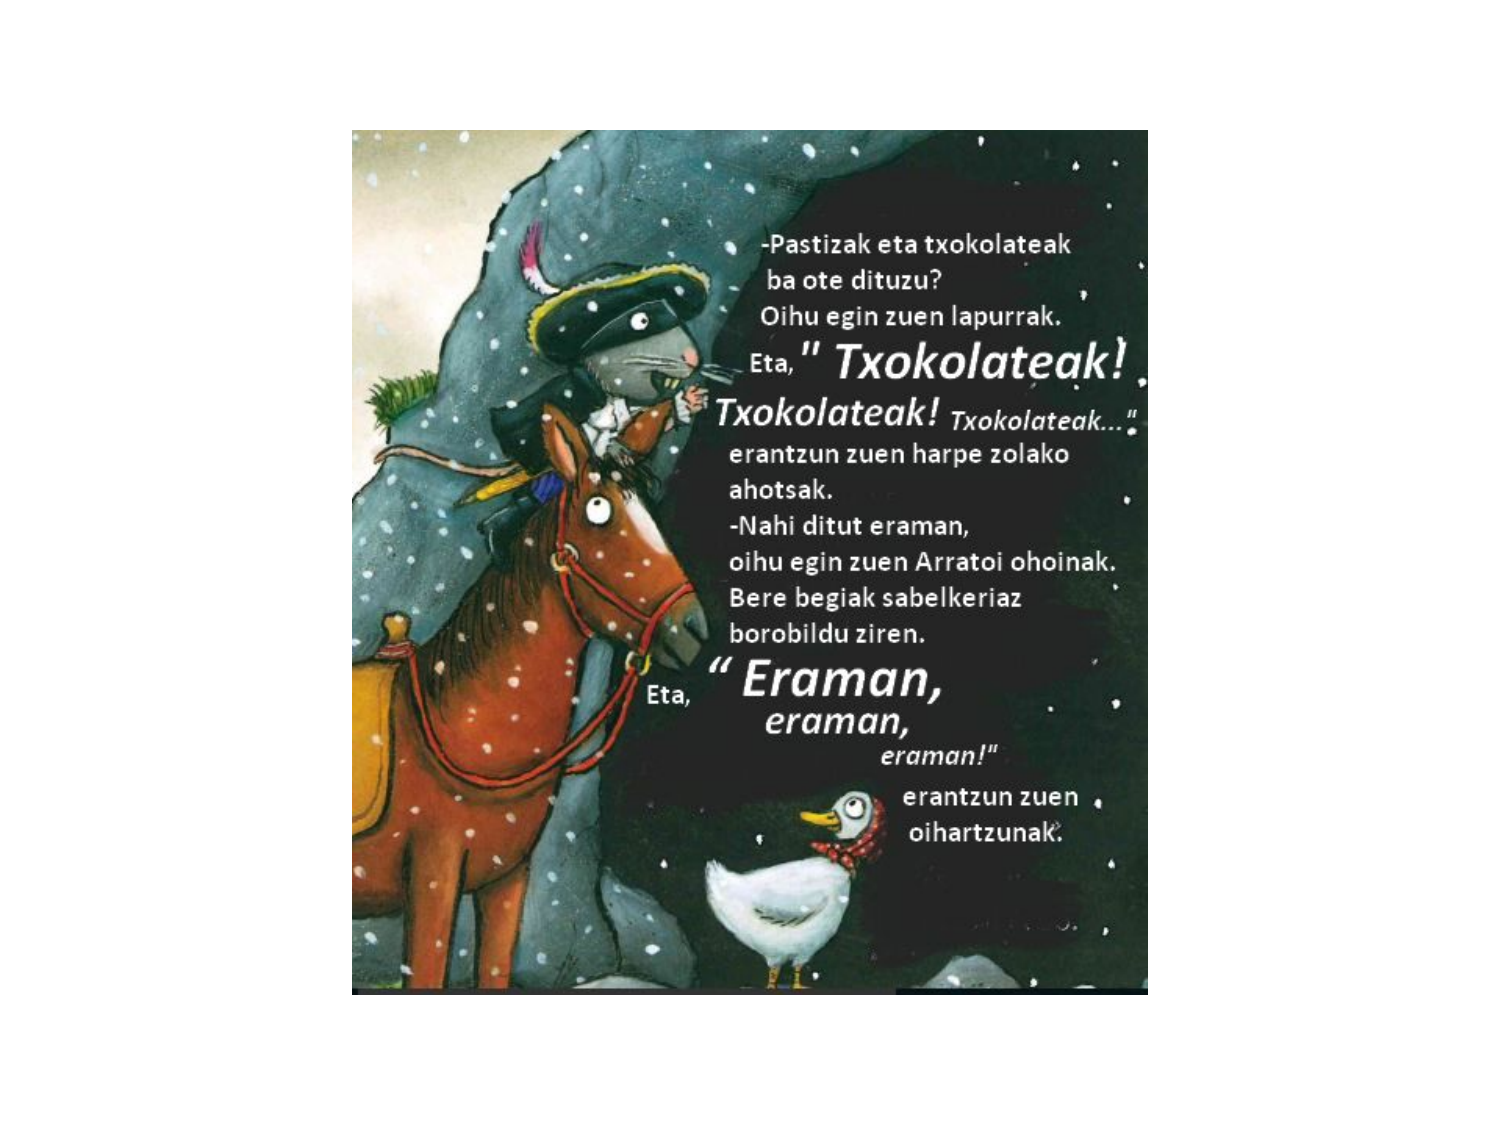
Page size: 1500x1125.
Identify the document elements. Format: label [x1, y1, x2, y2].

picture [352, 130, 1148, 995]
